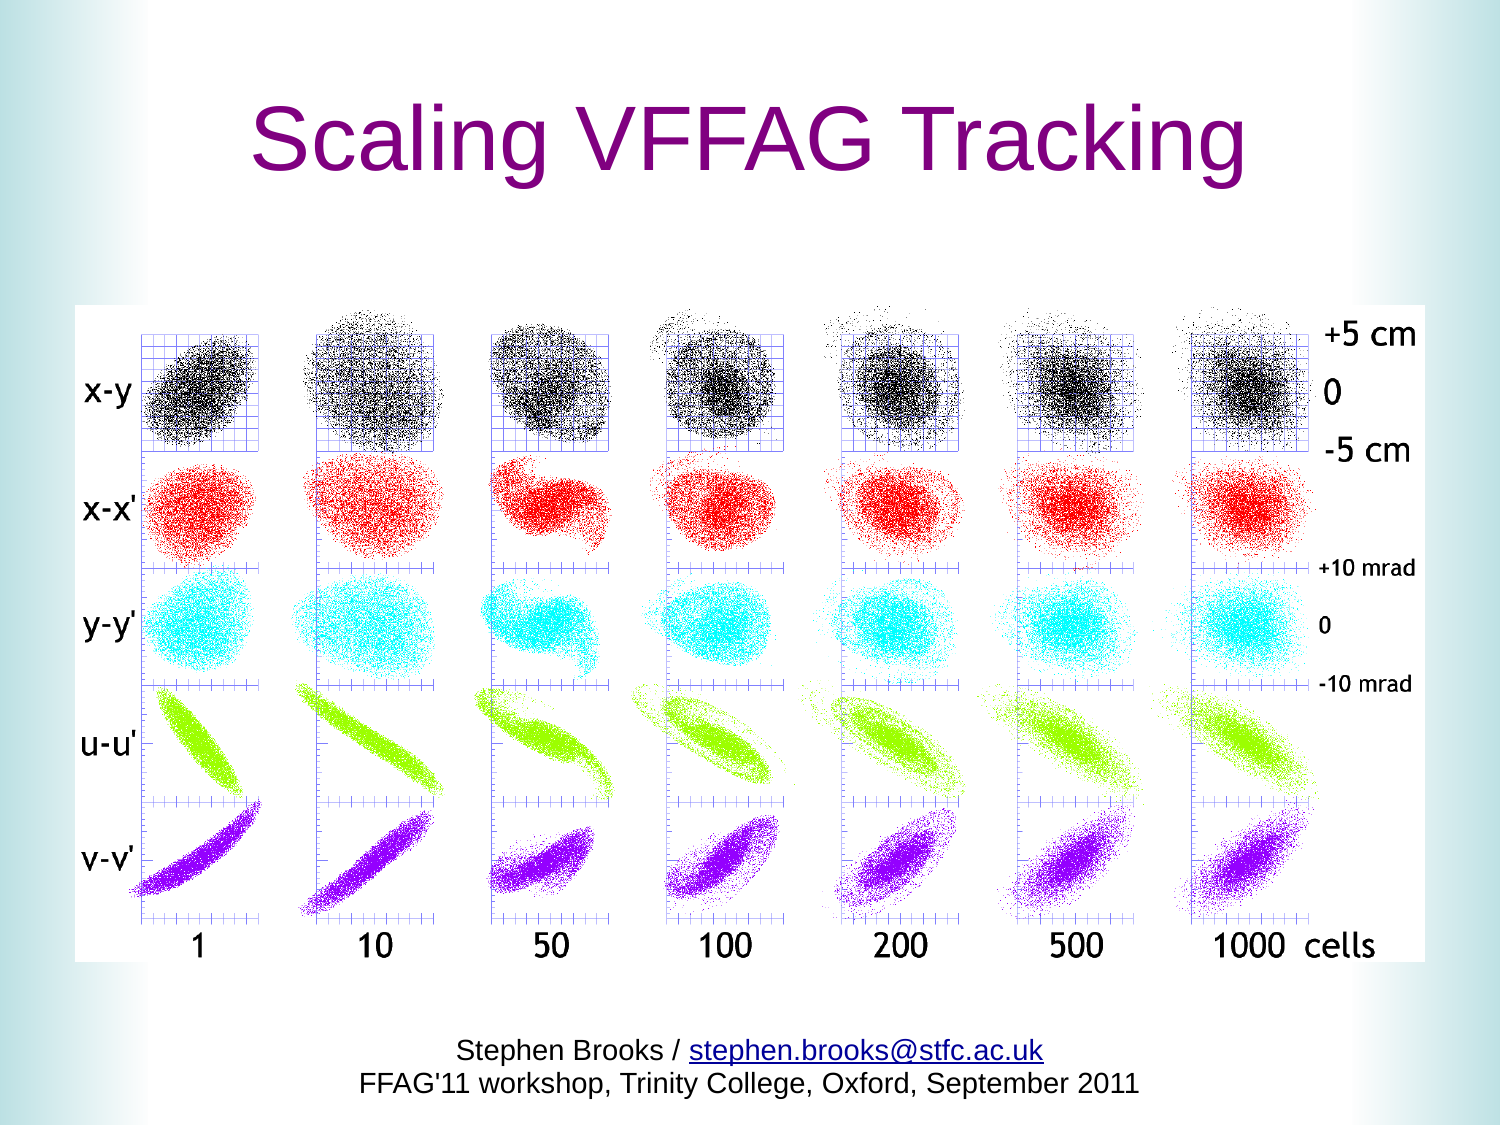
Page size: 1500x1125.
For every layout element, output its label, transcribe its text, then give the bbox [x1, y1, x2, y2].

picture [75, 305, 1425, 963]
title Scaling VFFAG Tracking [75, 45, 1425, 233]
